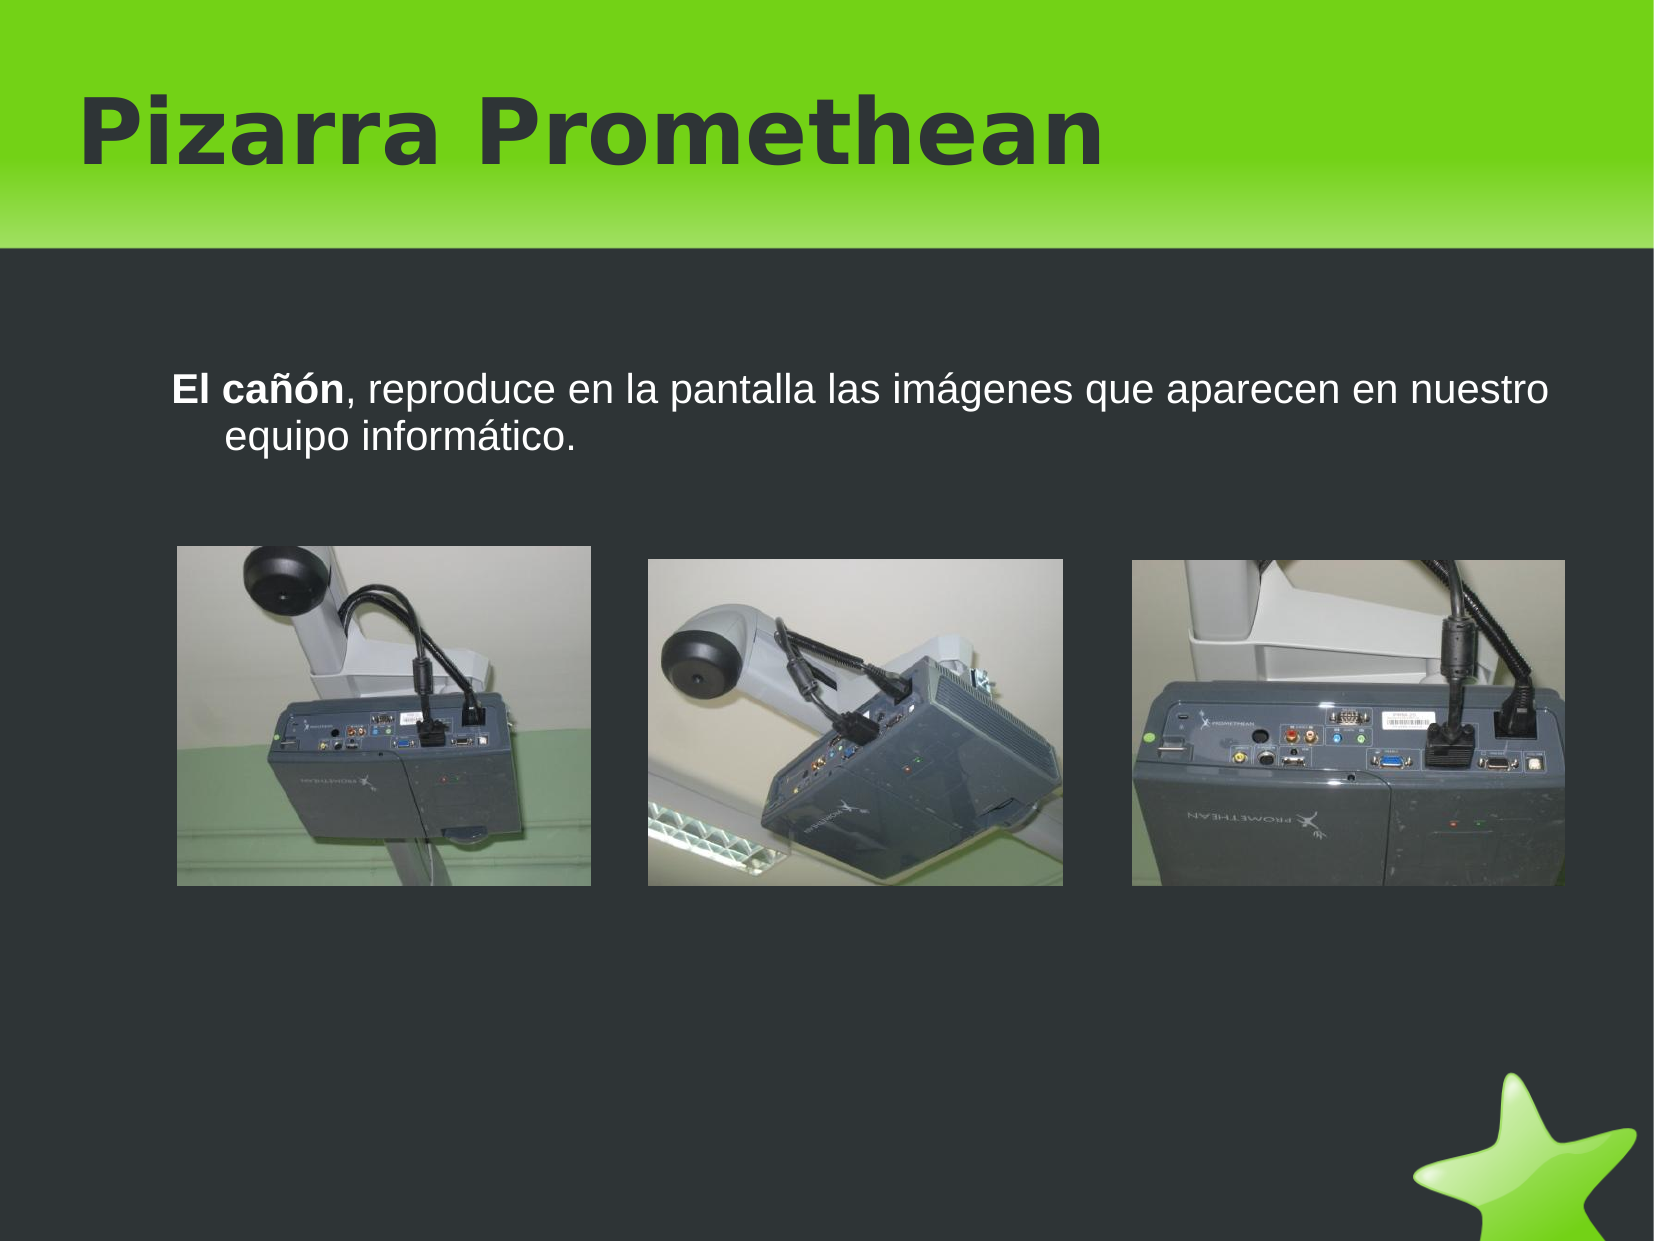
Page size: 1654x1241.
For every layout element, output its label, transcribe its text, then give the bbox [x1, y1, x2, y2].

list El cañón, reproduce en la pantalla las imágenes que aparecen en nuestro equipo informático. [82, 290, 1571, 1094]
title Pizarra Promethean [76, 36, 1565, 229]
picture [0, 0, 1654, 1241]
